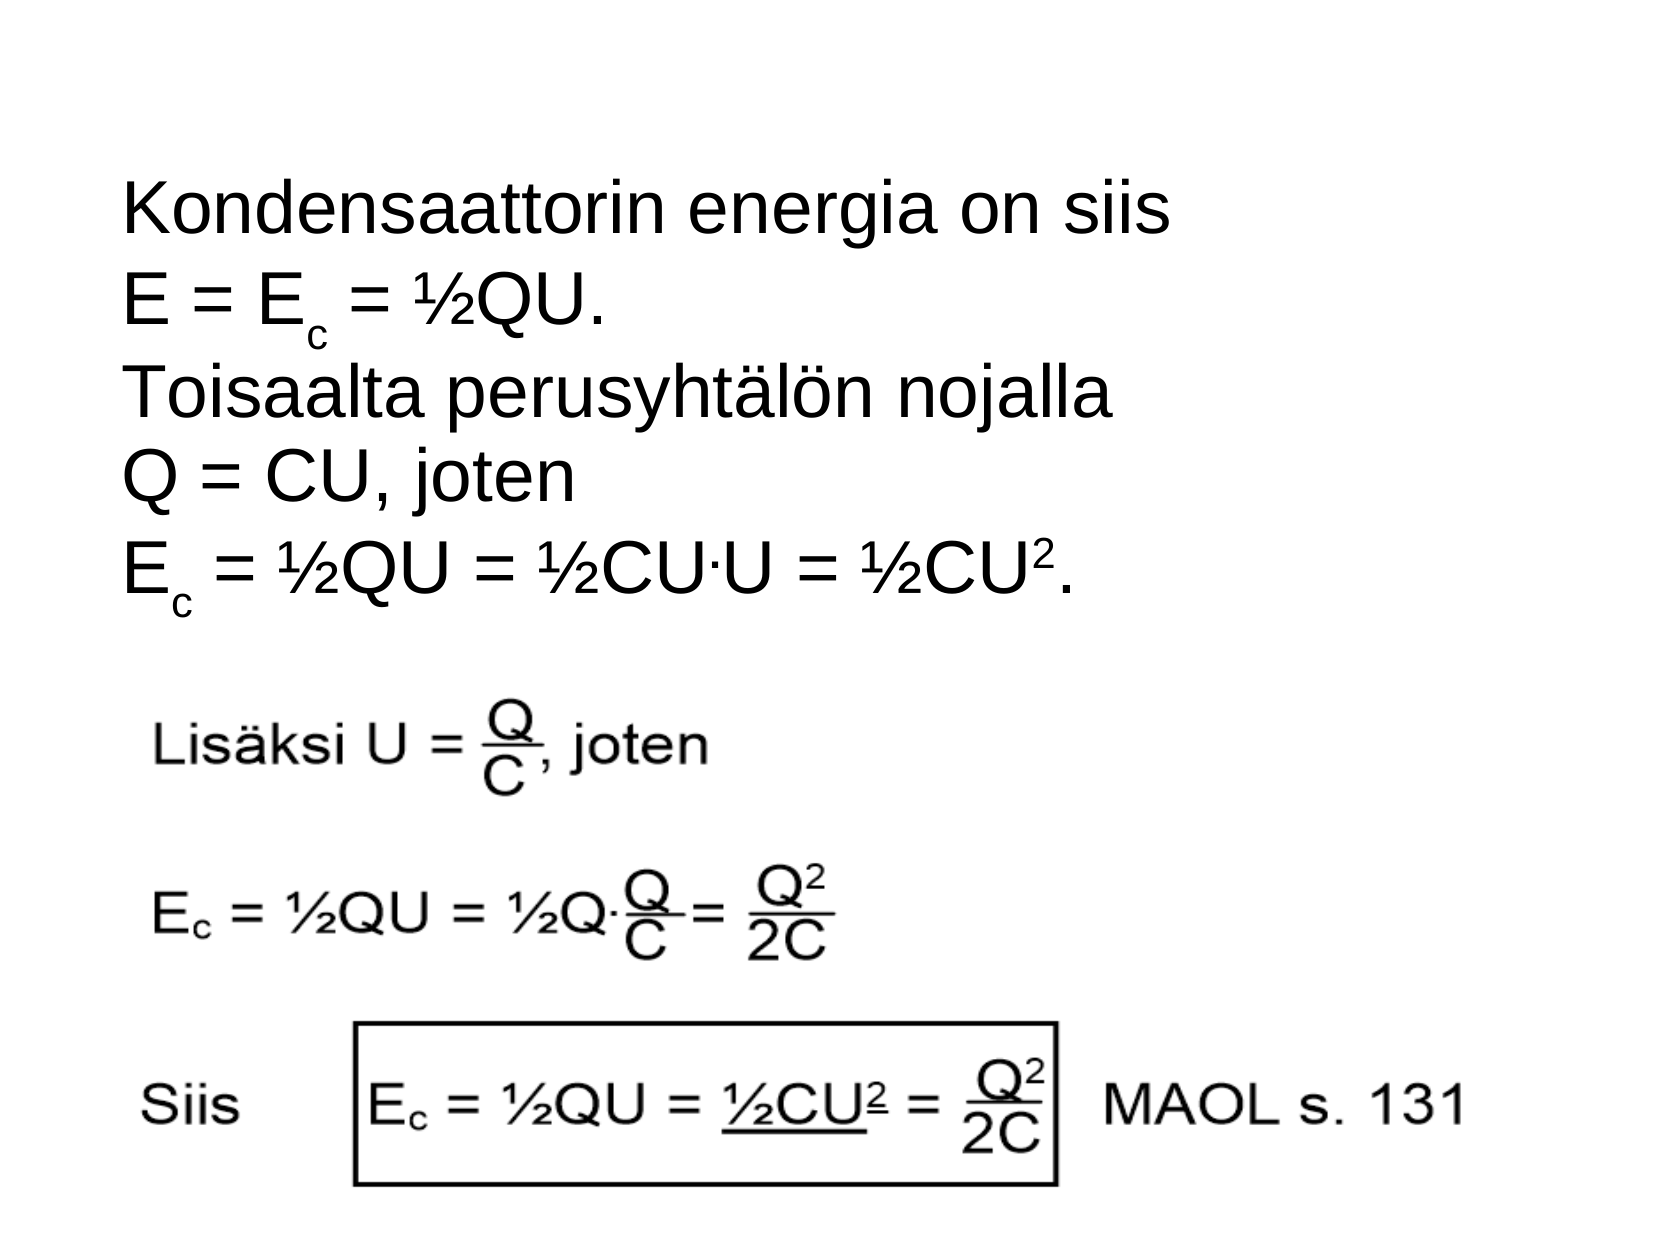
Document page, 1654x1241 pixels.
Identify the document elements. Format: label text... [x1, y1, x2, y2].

picture [47, 639, 1576, 1231]
text_box Kondensaattorin energia on siis E = Ec = ½QU. Toisaalta perusyhtälön nojalla Q = CU, joten Ec = ½QU = ½CU.U = ½CU2. [106, 153, 1371, 639]
